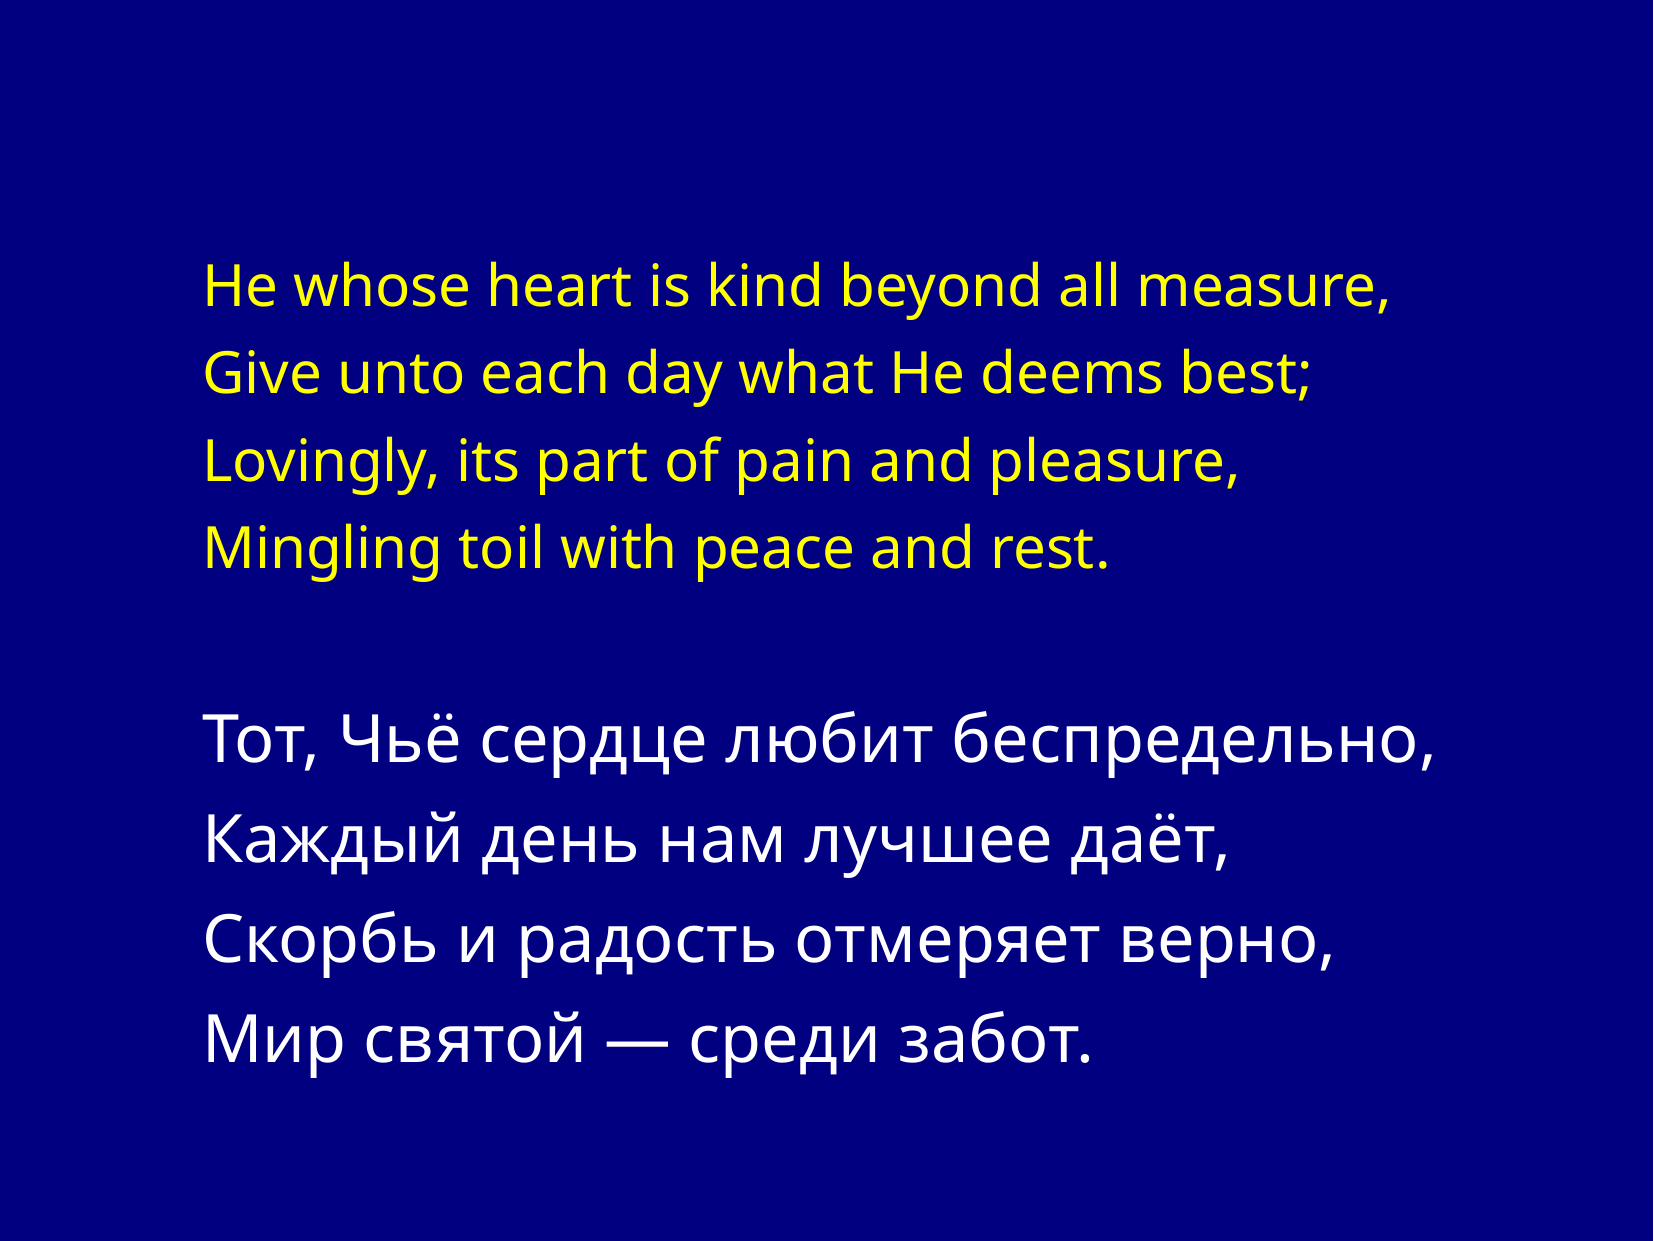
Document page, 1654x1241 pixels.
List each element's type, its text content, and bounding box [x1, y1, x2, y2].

text_box Тот, Чьё сердце любит беспредельно, Каждый день нам лучшее даёт, Скорбь и радость отмеряет верно, Мир святой — среди забот. [75, 675, 1576, 1163]
text_box He whose heart is kind beyond all measure, Give unto each day what He deems best; Lovingly, its part of pain and pleasure, Mingling toil with peace and rest. [75, 150, 1576, 638]
